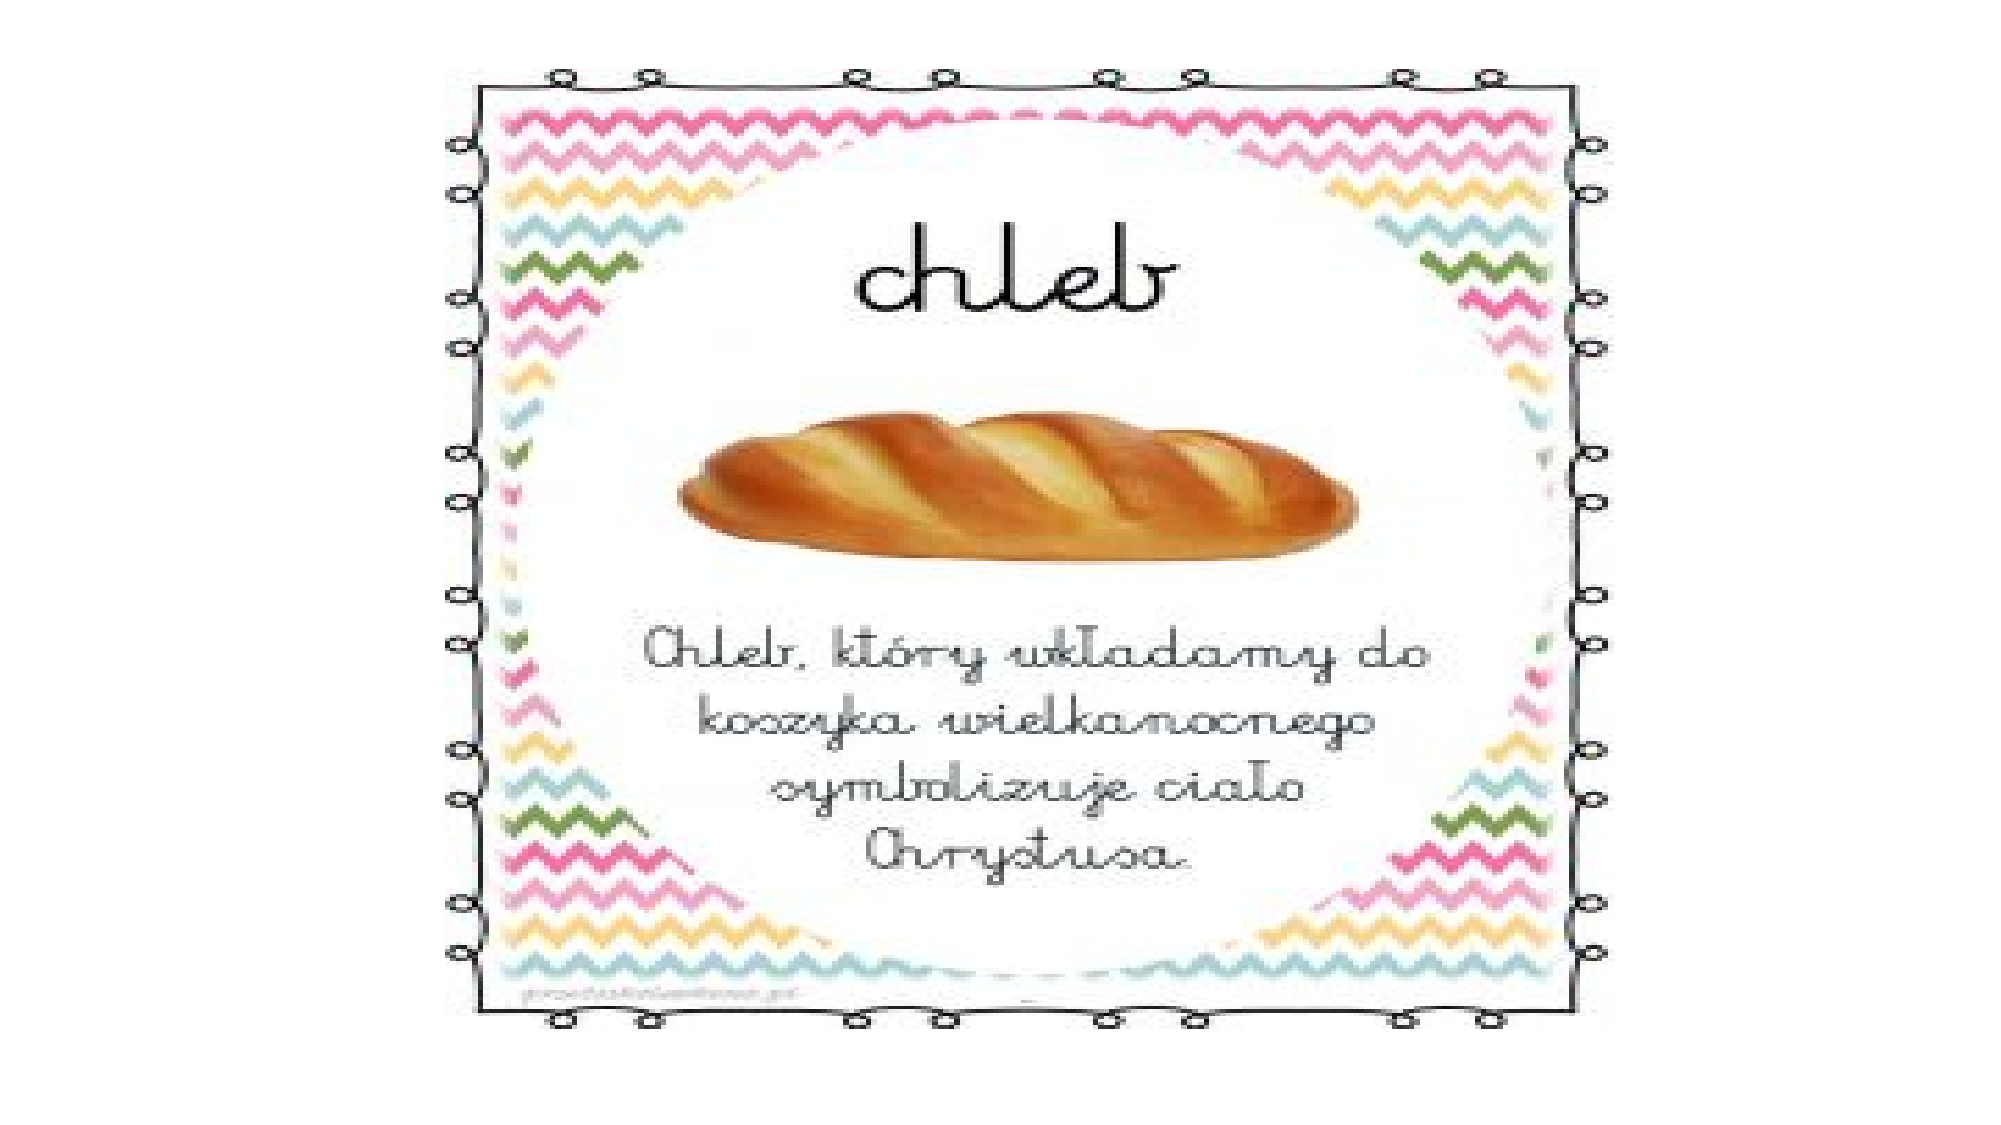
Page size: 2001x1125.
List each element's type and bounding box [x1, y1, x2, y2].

picture [445, 69, 1614, 1029]
